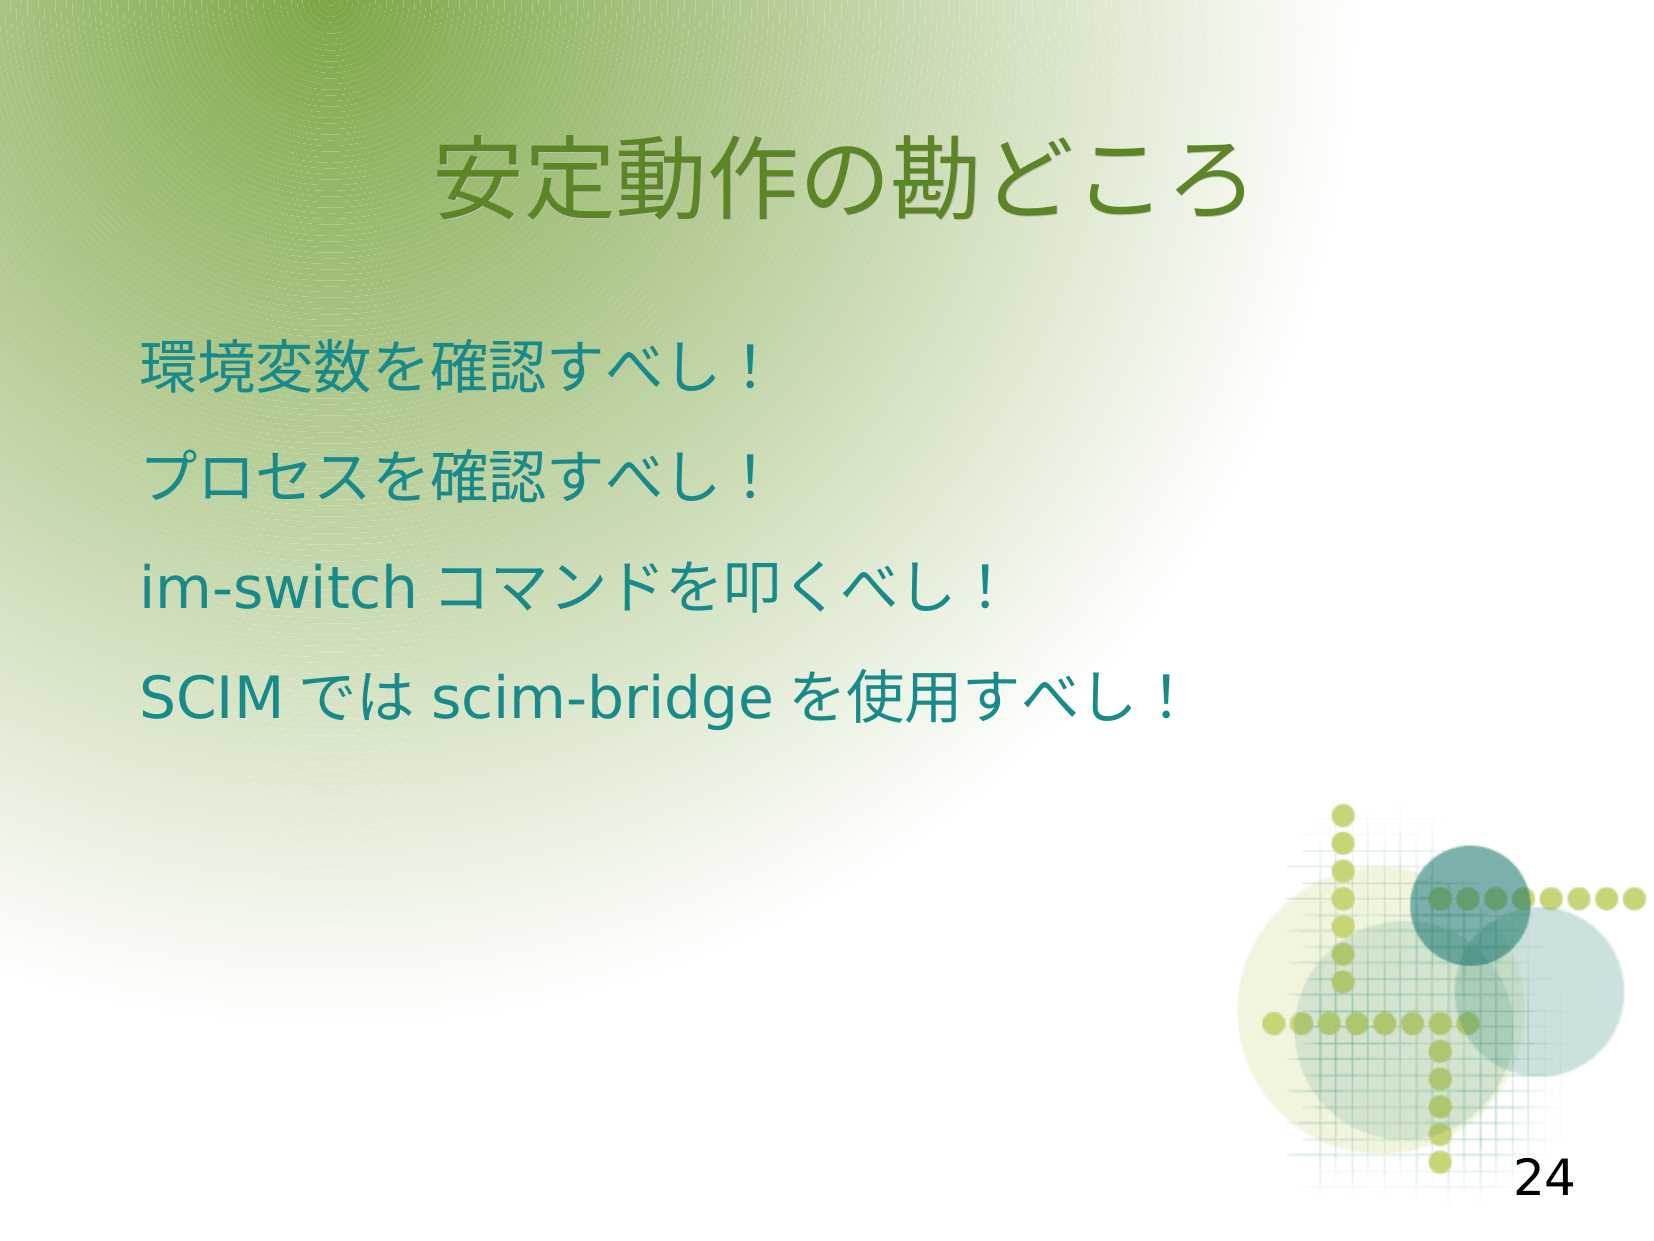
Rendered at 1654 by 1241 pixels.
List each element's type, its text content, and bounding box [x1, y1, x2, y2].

title 安定動作の勘どころ [121, 73, 1534, 281]
picture [1224, 792, 1654, 1211]
list 環境変数を確認すべし！ プロセスを確認すべし！ im-switchコマンドを叩くべし！ SCIMではscim-bridgeを使用すべし！ [121, 321, 1534, 1103]
